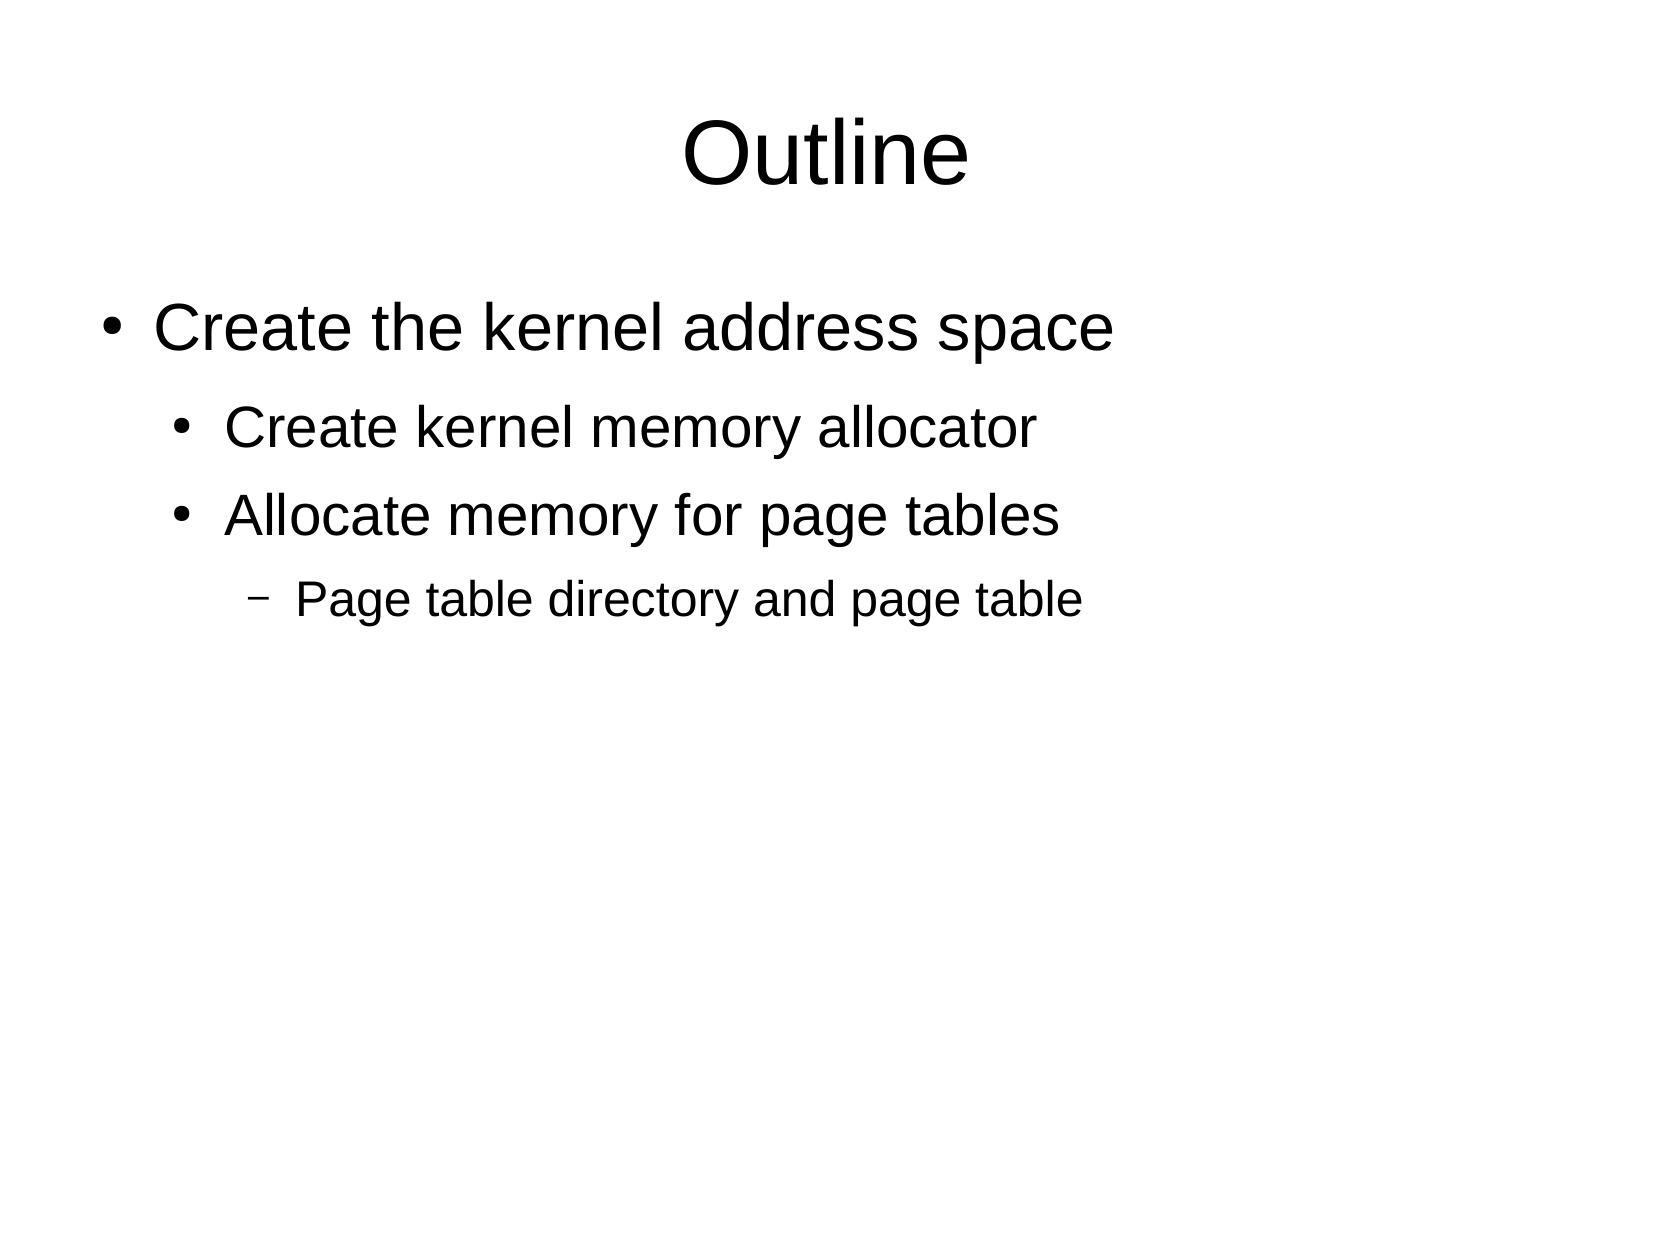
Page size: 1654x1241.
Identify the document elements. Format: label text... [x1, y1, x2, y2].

title Outline [82, 49, 1571, 257]
list Create the kernel address space Create kernel memory allocator Allocate memory for page tables Page table directory and page table [82, 290, 1571, 1010]
